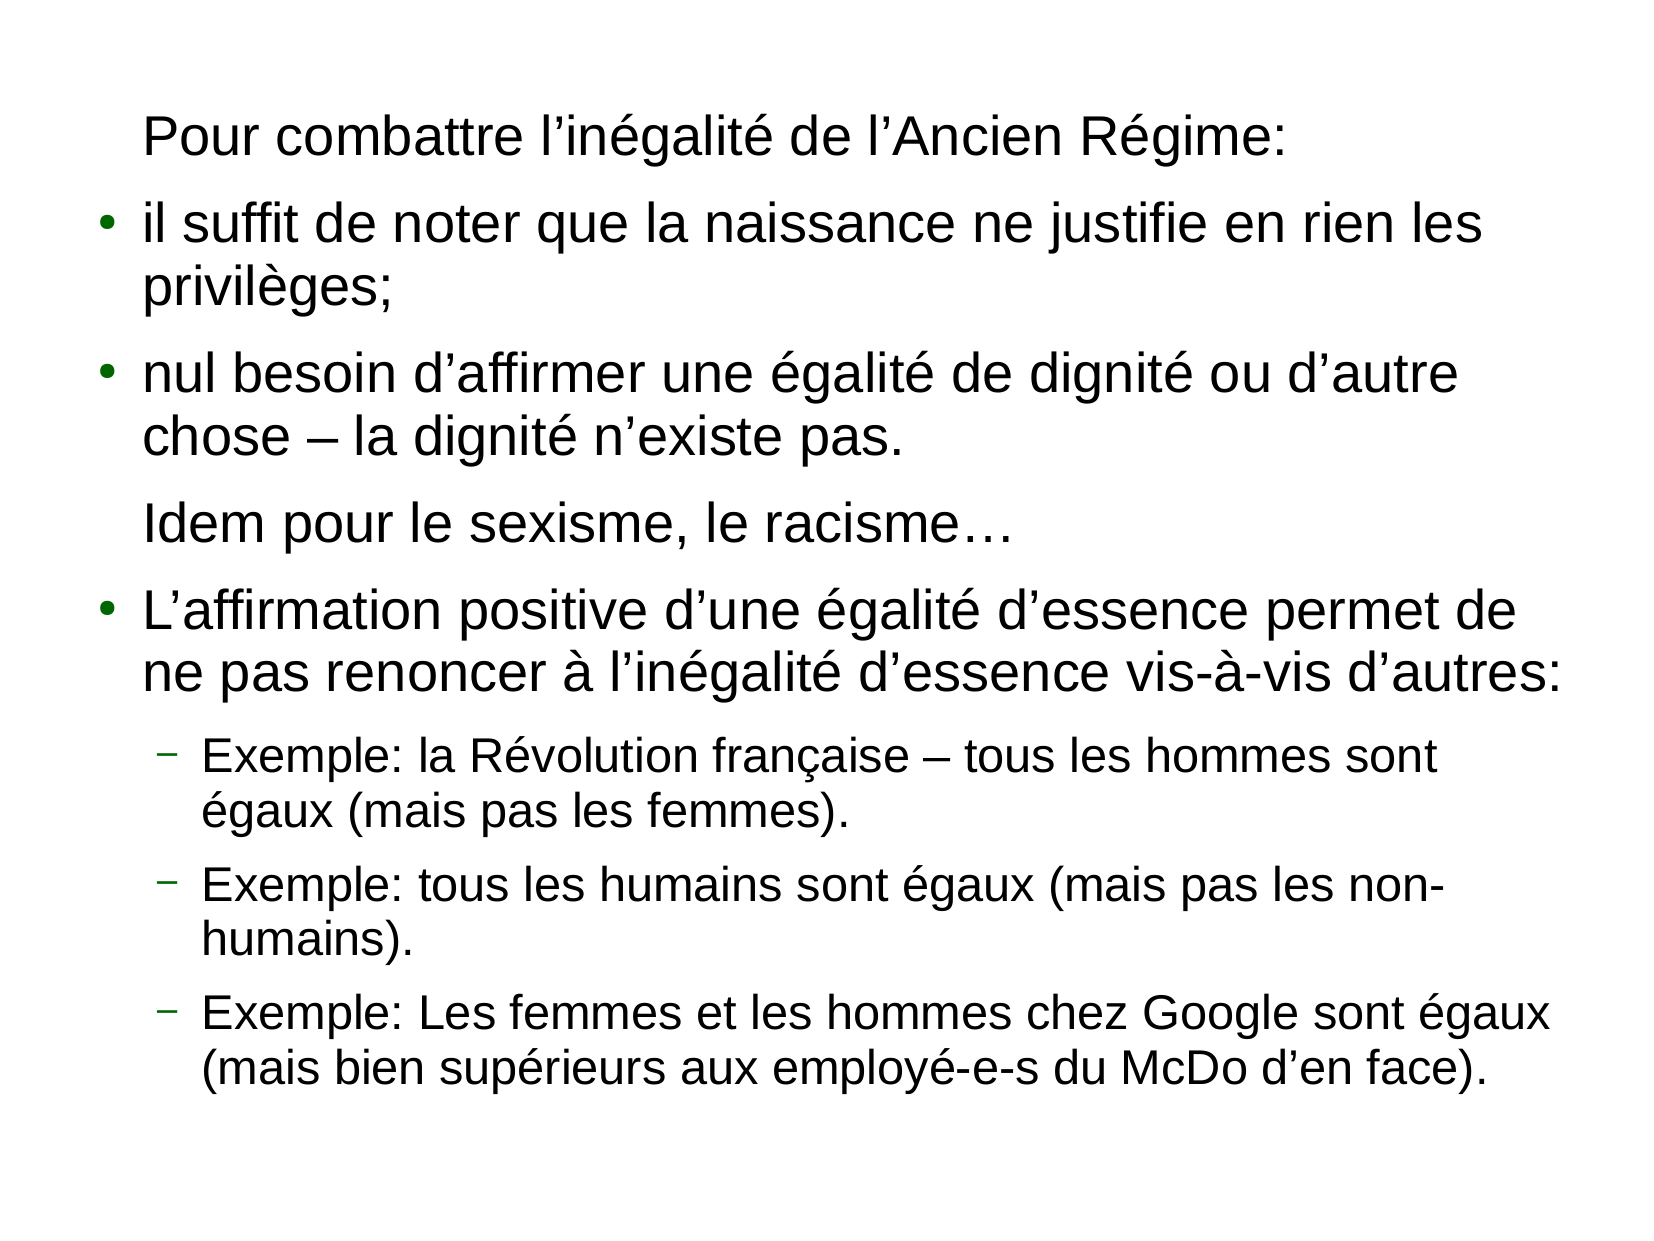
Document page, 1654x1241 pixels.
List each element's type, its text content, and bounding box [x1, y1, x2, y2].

list Pour combattre l’inégalité de l’Ancien Régime: il suffit de noter que la naissance ne justifie en rien les privilèges; nul besoin d’affirmer une égalité de dignité ou d’autre chose – la dignité n’existe pas. Idem pour le sexisme, le racisme… L’affirmation positive d’une égalité d’essence permet de ne pas renoncer à l’inégalité d’essence vis-à-vis d’autres: Exemple: la Révolution française – tous les hommes sont égaux (mais pas les femmes). Exemple: tous les humains sont égaux (mais pas les non-humains). Exemple: Les femmes et les hommes chez Google sont égaux (mais bien supérieurs aux employé-e-s du McDo d’en face). [82, 105, 1571, 1156]
